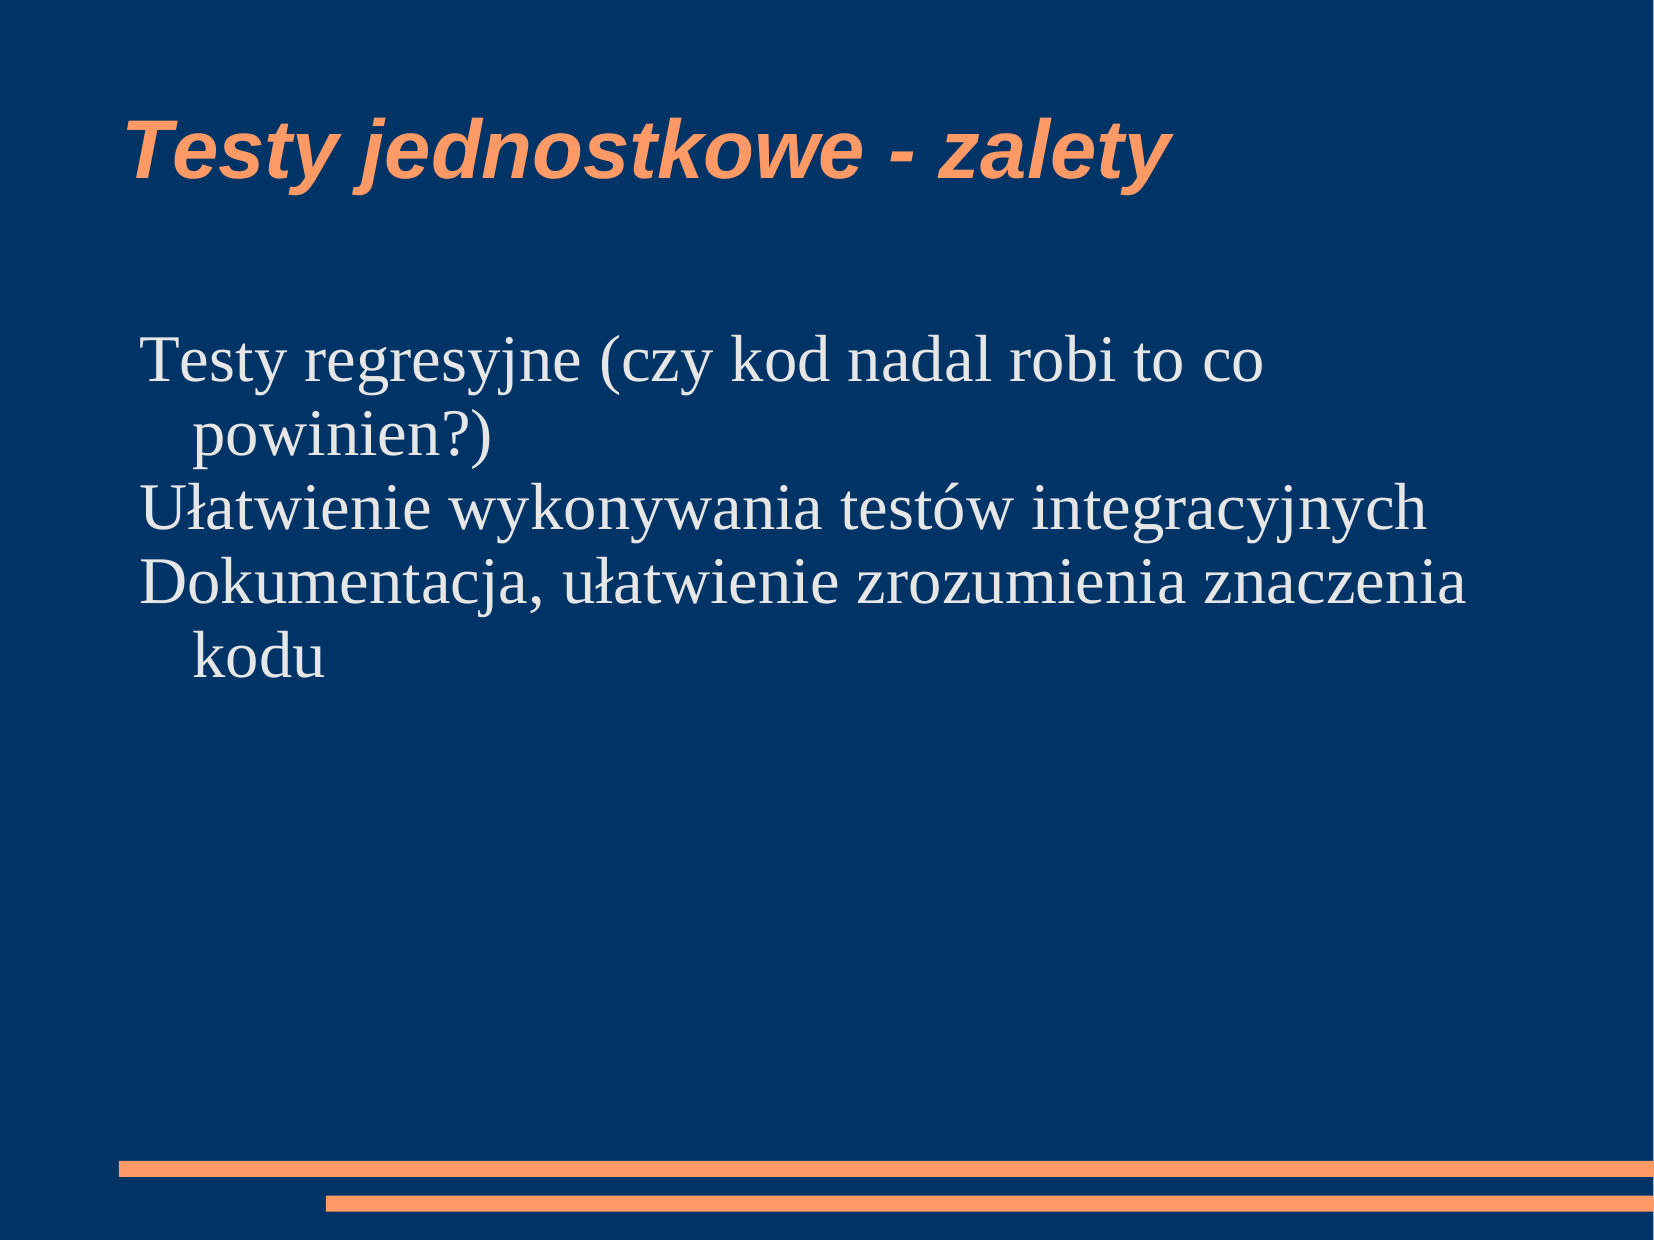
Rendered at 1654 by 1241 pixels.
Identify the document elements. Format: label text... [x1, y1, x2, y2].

title Testy jednostkowe - zalety [121, 53, 1534, 247]
list Testy regresyjne (czy kod nadal robi to co powinien?) Ułatwienie wykonywania testów integracyjnych Dokumentacja, ułatwienie zrozumienia znaczenia kodu [121, 322, 1561, 1118]
